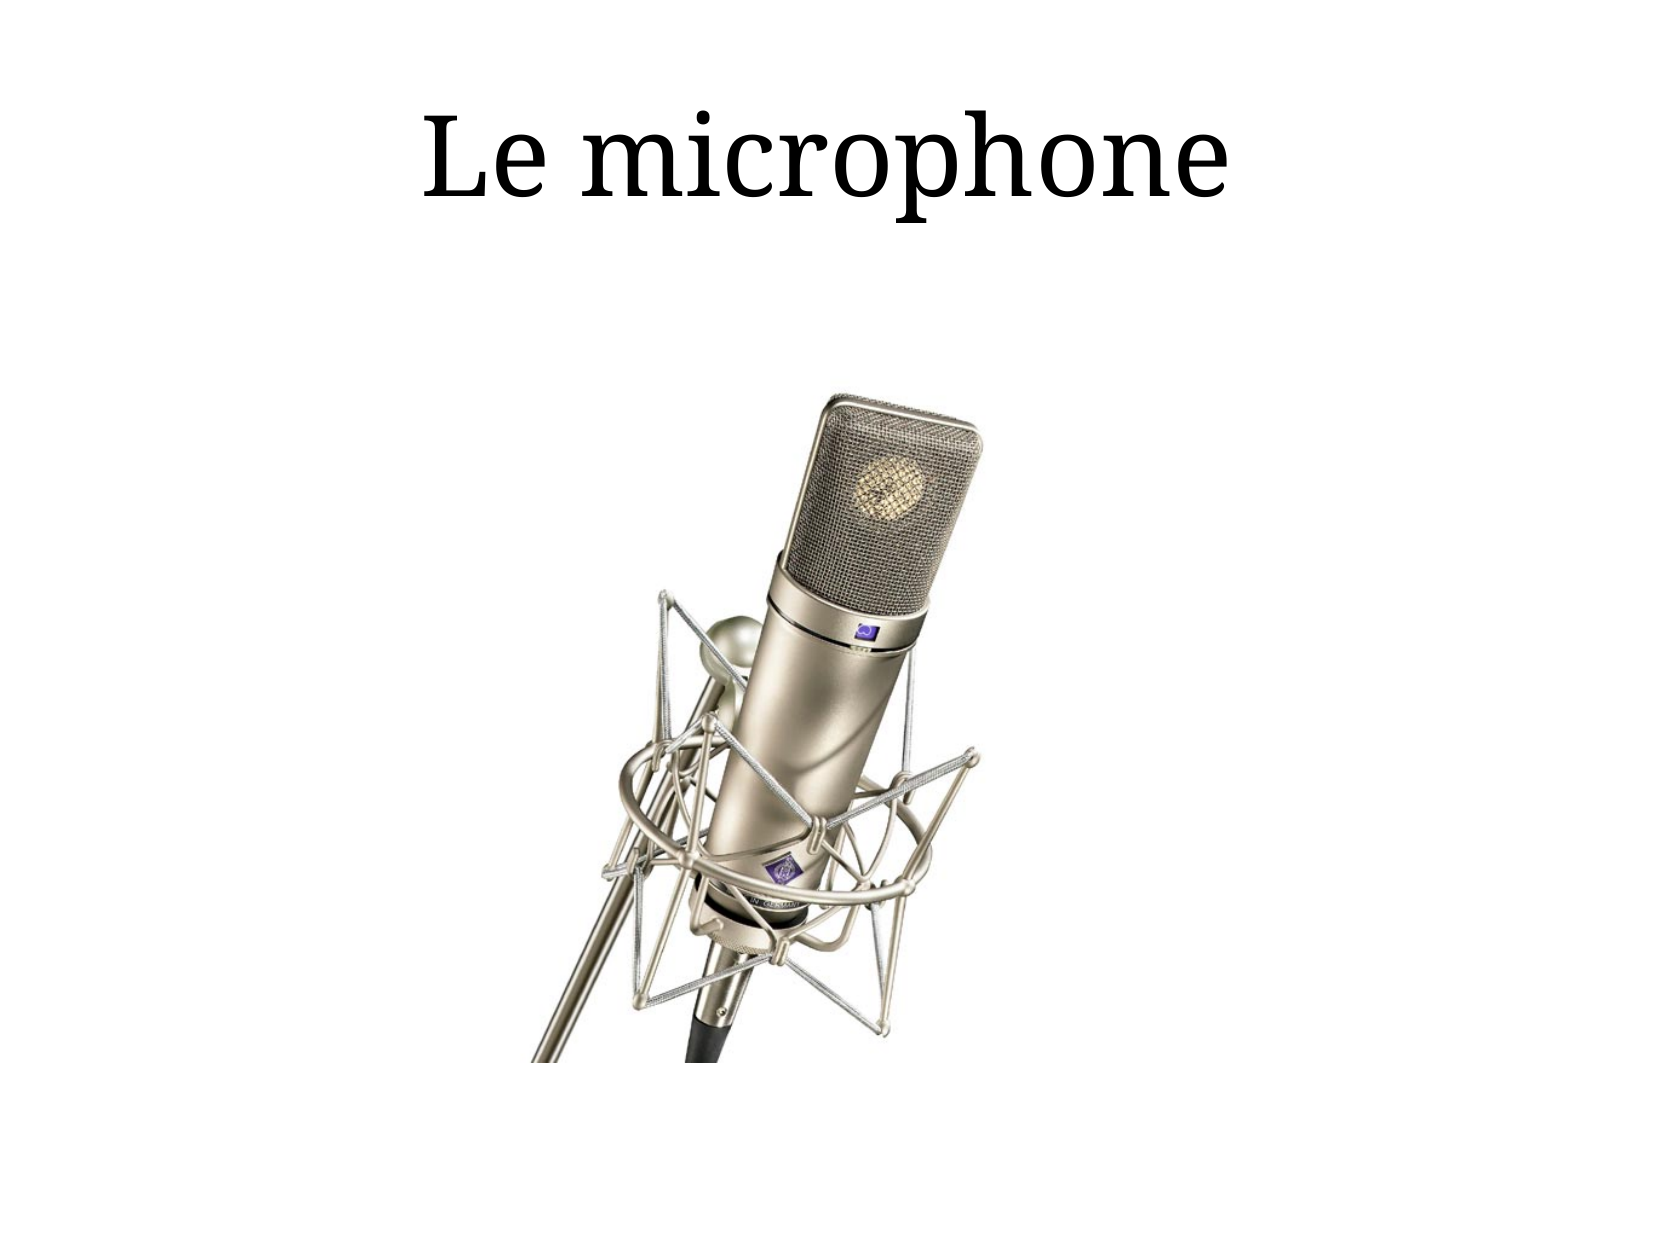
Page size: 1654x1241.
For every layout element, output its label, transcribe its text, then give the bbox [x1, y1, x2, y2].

title Le microphone [82, 49, 1571, 257]
picture [501, 338, 1093, 1063]
